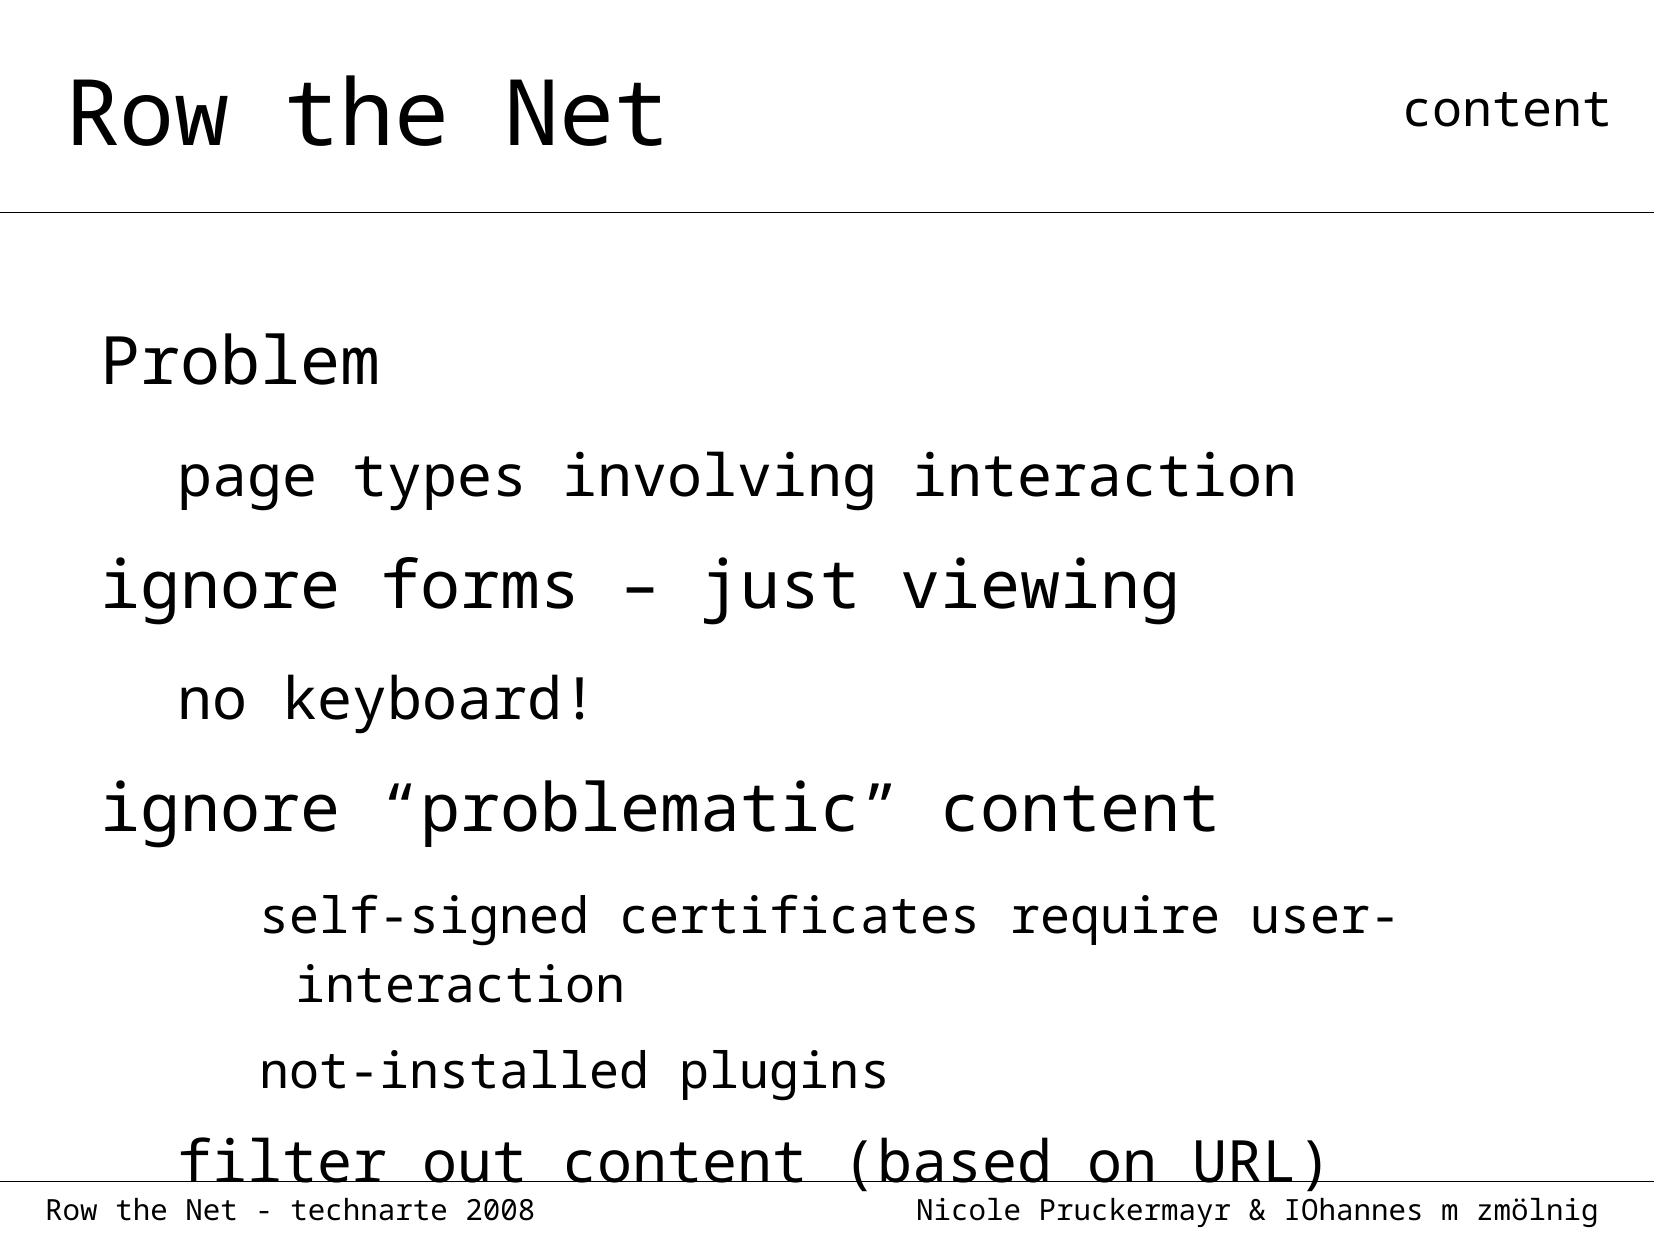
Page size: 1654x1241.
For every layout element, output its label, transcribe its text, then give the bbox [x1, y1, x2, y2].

title content [750, 72, 1613, 142]
list Problem page types involving interaction ignore forms – just viewing no keyboard! ignore “problematic” content self-signed certificates require user-interaction not-installed plugins filter out content (based on URL) [82, 313, 1571, 1139]
